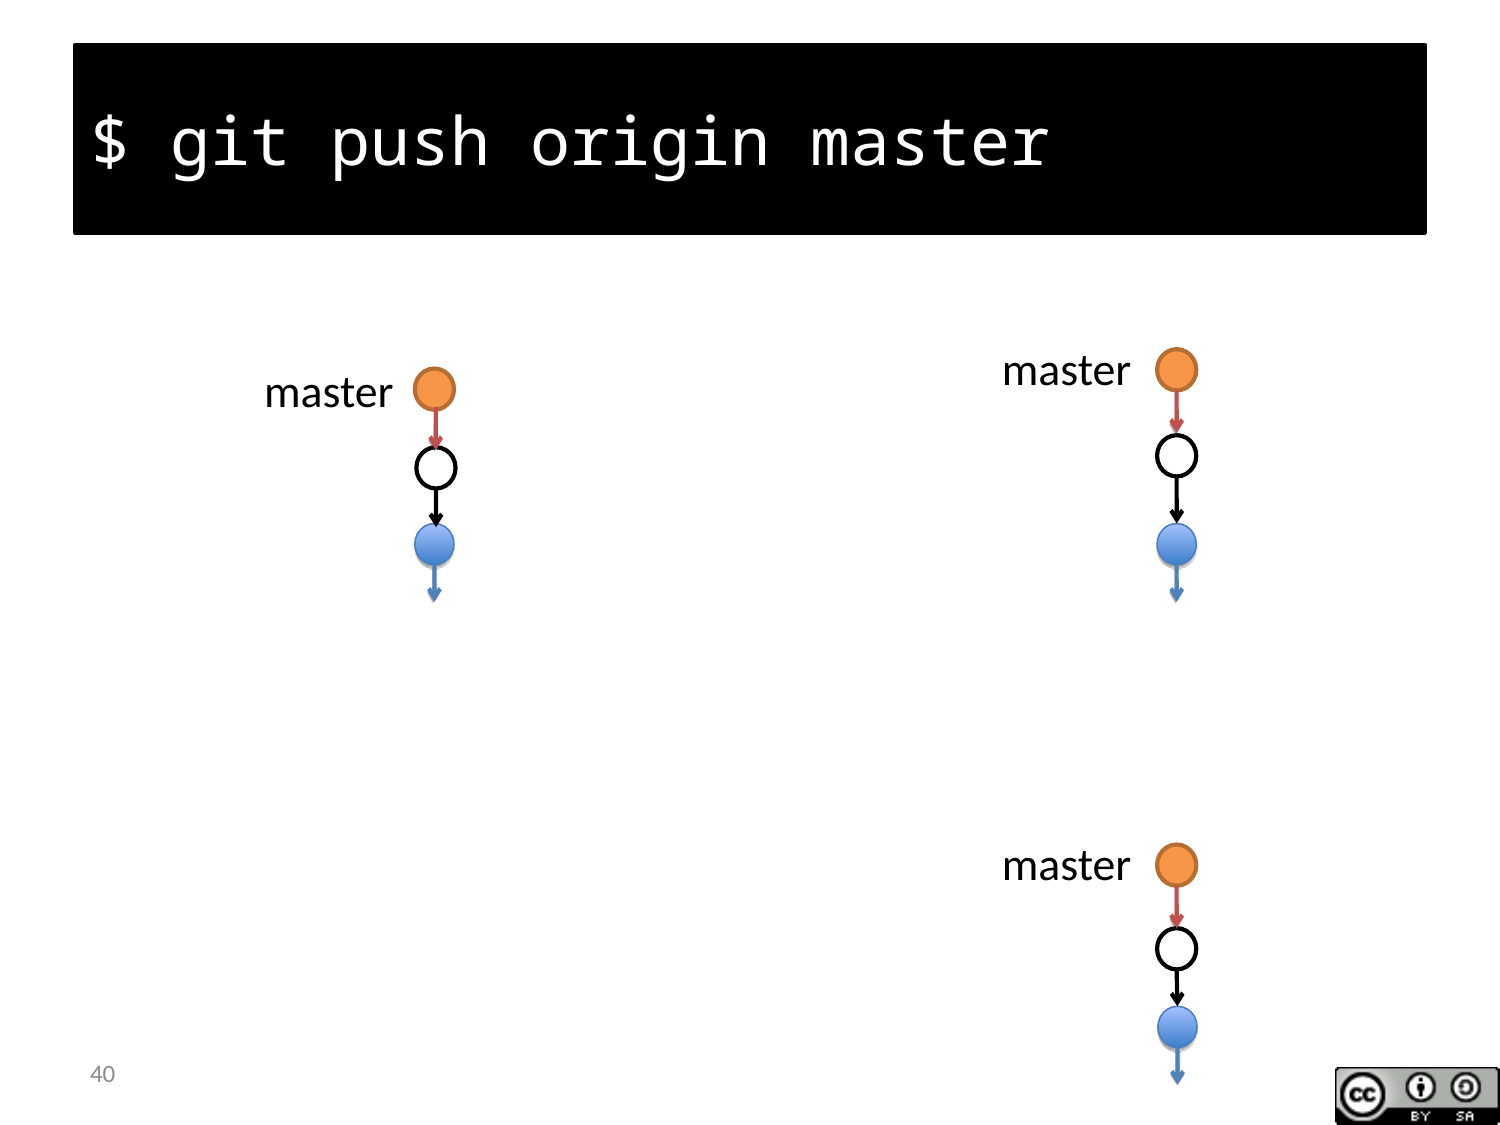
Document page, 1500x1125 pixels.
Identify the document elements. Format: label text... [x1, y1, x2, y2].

text_box [1157, 349, 1197, 391]
text_box master [232, 354, 425, 425]
text_box master [970, 332, 1163, 403]
text_box [1157, 928, 1198, 1048]
text_box [414, 368, 455, 410]
text_box [414, 447, 456, 565]
picture [1335, 1067, 1500, 1125]
text_box [1157, 844, 1197, 886]
title $ git push origin master [75, 45, 1425, 233]
text_box master [970, 827, 1163, 898]
slide_number <number> [75, 1042, 425, 1103]
text_box [1157, 435, 1197, 565]
